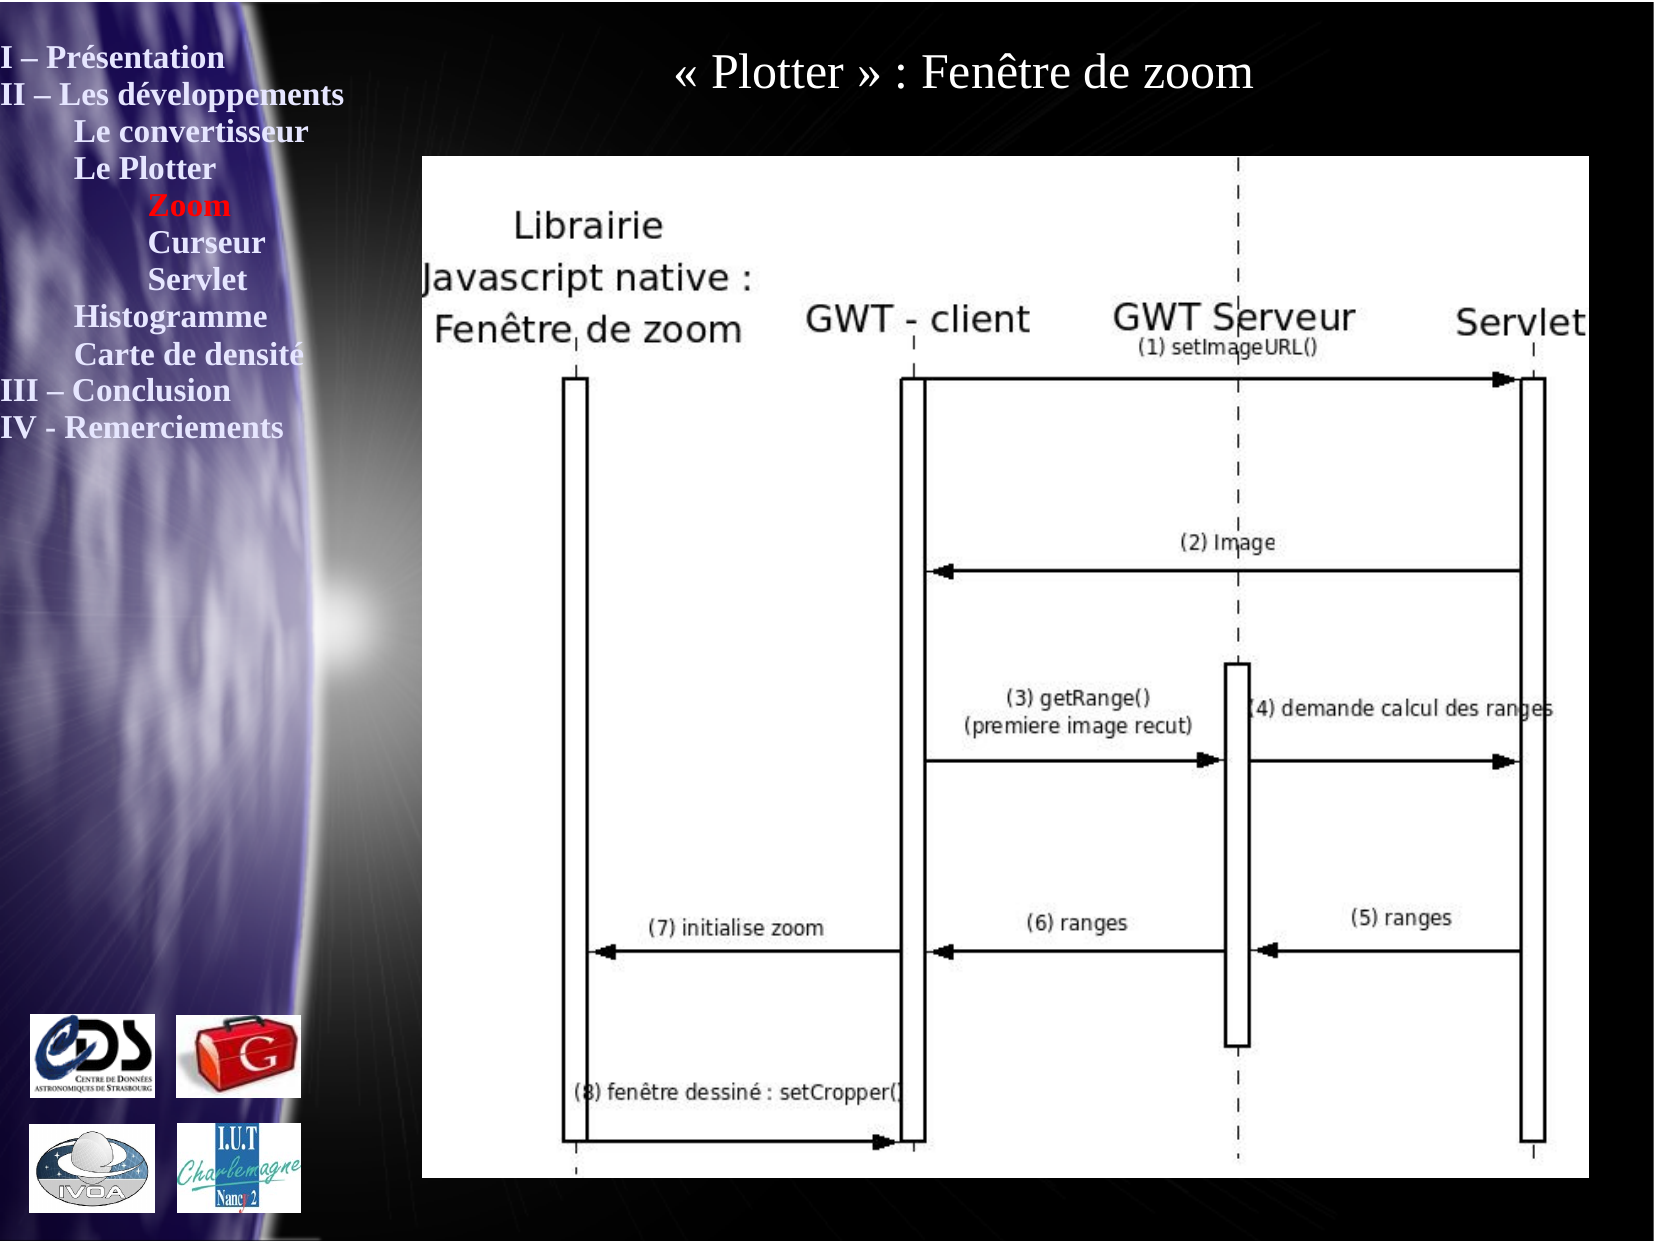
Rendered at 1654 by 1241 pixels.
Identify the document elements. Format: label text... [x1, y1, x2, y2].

text_box « Plotter » : Fenêtre de zoom [646, 44, 1283, 126]
picture [0, 2, 1654, 1241]
title I – Présentation II – Les développements Le convertisseur Le Plotter Zoom Curseur Servlet Histogramme Carte de densité III – Conclusion IV - Remerciements [0, 0, 374, 520]
